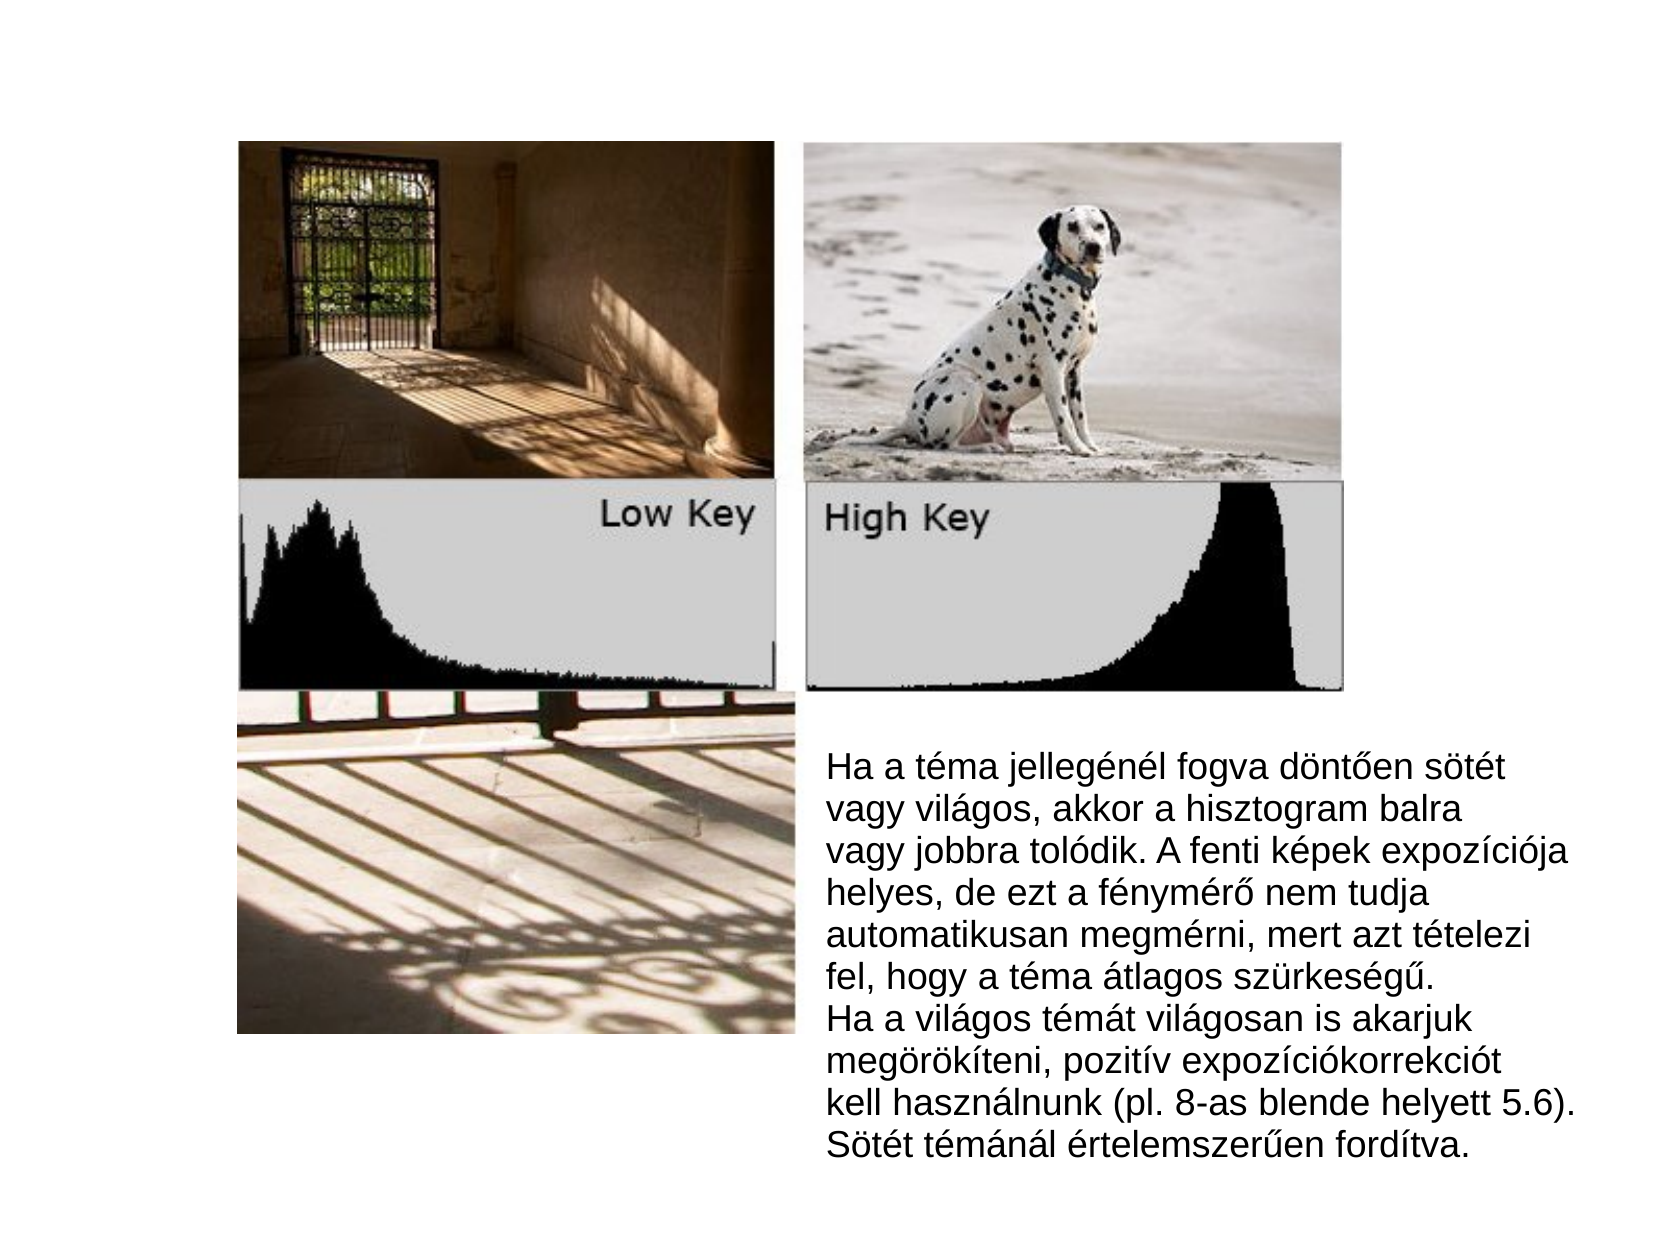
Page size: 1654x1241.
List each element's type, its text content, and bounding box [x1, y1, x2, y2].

picture [237, 141, 1344, 1034]
text_box Ha a téma jellegénél fogva döntően sötét vagy világos, akkor a hisztogram balra vagy jobbra tolódik. A fenti képek expozíciója helyes, de ezt a fénymérő nem tudja automatikusan megmérni, mert azt tételezi fel, hogy a téma átlagos szürkeségű. Ha a világos témát világosan is akarjuk megörökíteni, pozitív expozíciókorrekciót kell használnunk (pl. 8-as blende helyett 5.6). Sötét témánál értelemszerűen fordítva. [811, 738, 1602, 1174]
